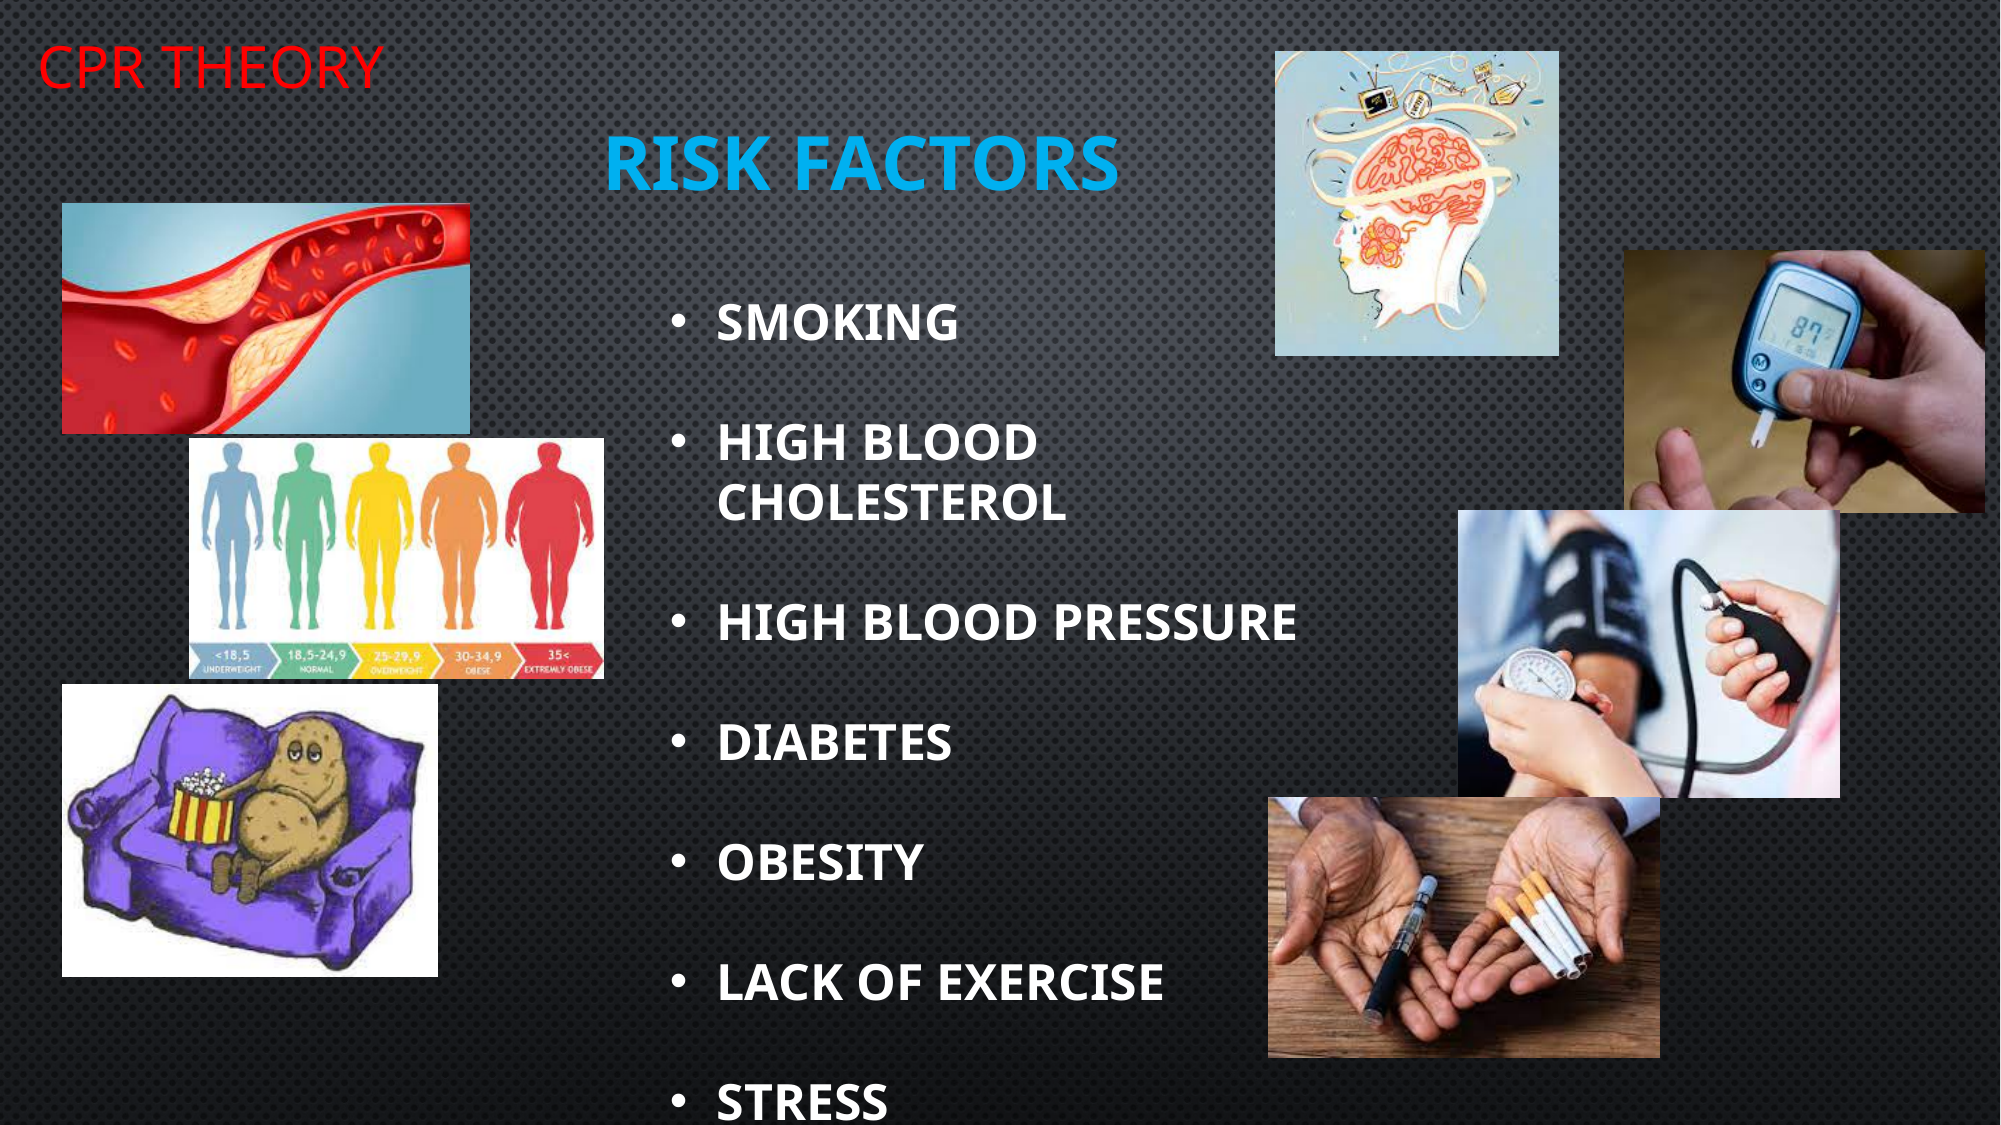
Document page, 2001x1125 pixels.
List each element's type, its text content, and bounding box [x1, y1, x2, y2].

picture [0, 0, 2001, 1125]
text_box SMOKING HIGH BLOOD CHOLESTEROL HIGH BLOOD PRESSURE DIABETES OBESITY LACK OF EXERCISE STRESS [654, 282, 1407, 1125]
text_box RISK FACTORS [587, 107, 1138, 213]
text_box CPR Theory [22, 23, 422, 108]
